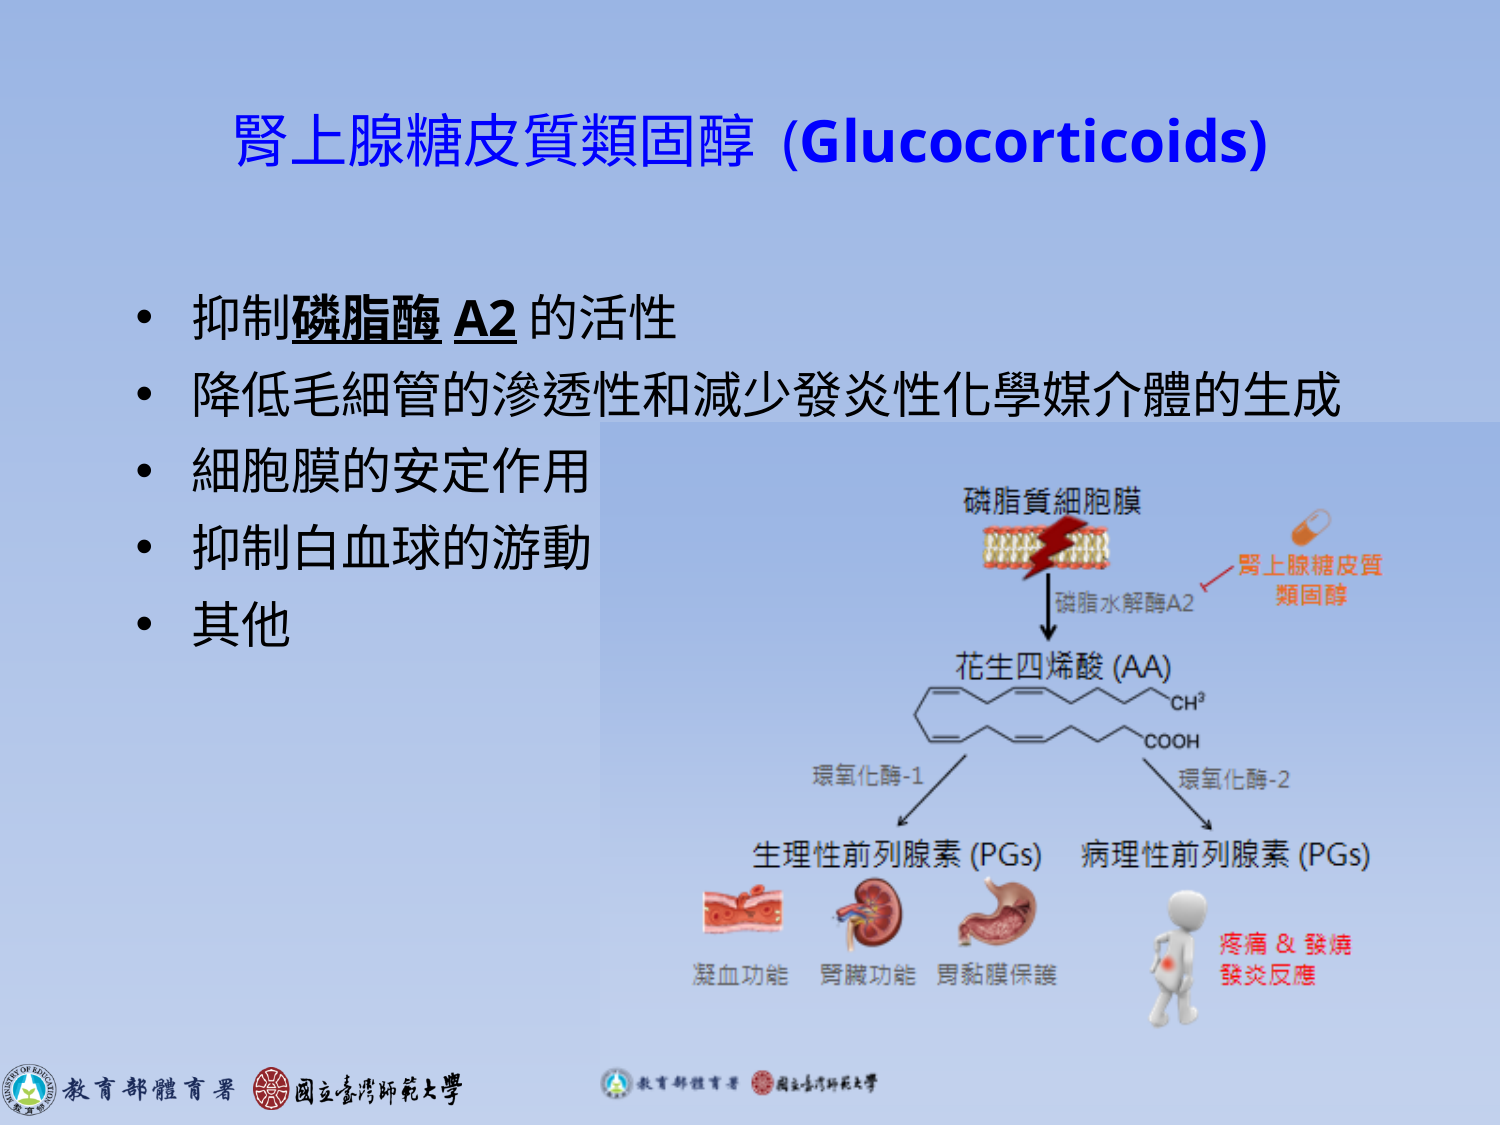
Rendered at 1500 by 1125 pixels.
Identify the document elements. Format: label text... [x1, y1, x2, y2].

picture [600, 422, 1500, 1105]
list 抑制磷脂酶A2的活性 降低毛細管的滲透性和減少發炎性化學媒介體的生成 細胞膜的安定作用 抑制白血球的游動 其他 [120, 278, 1471, 728]
title 腎上腺糖皮質類固醇 (Glucocorticoids) [75, 45, 1426, 233]
